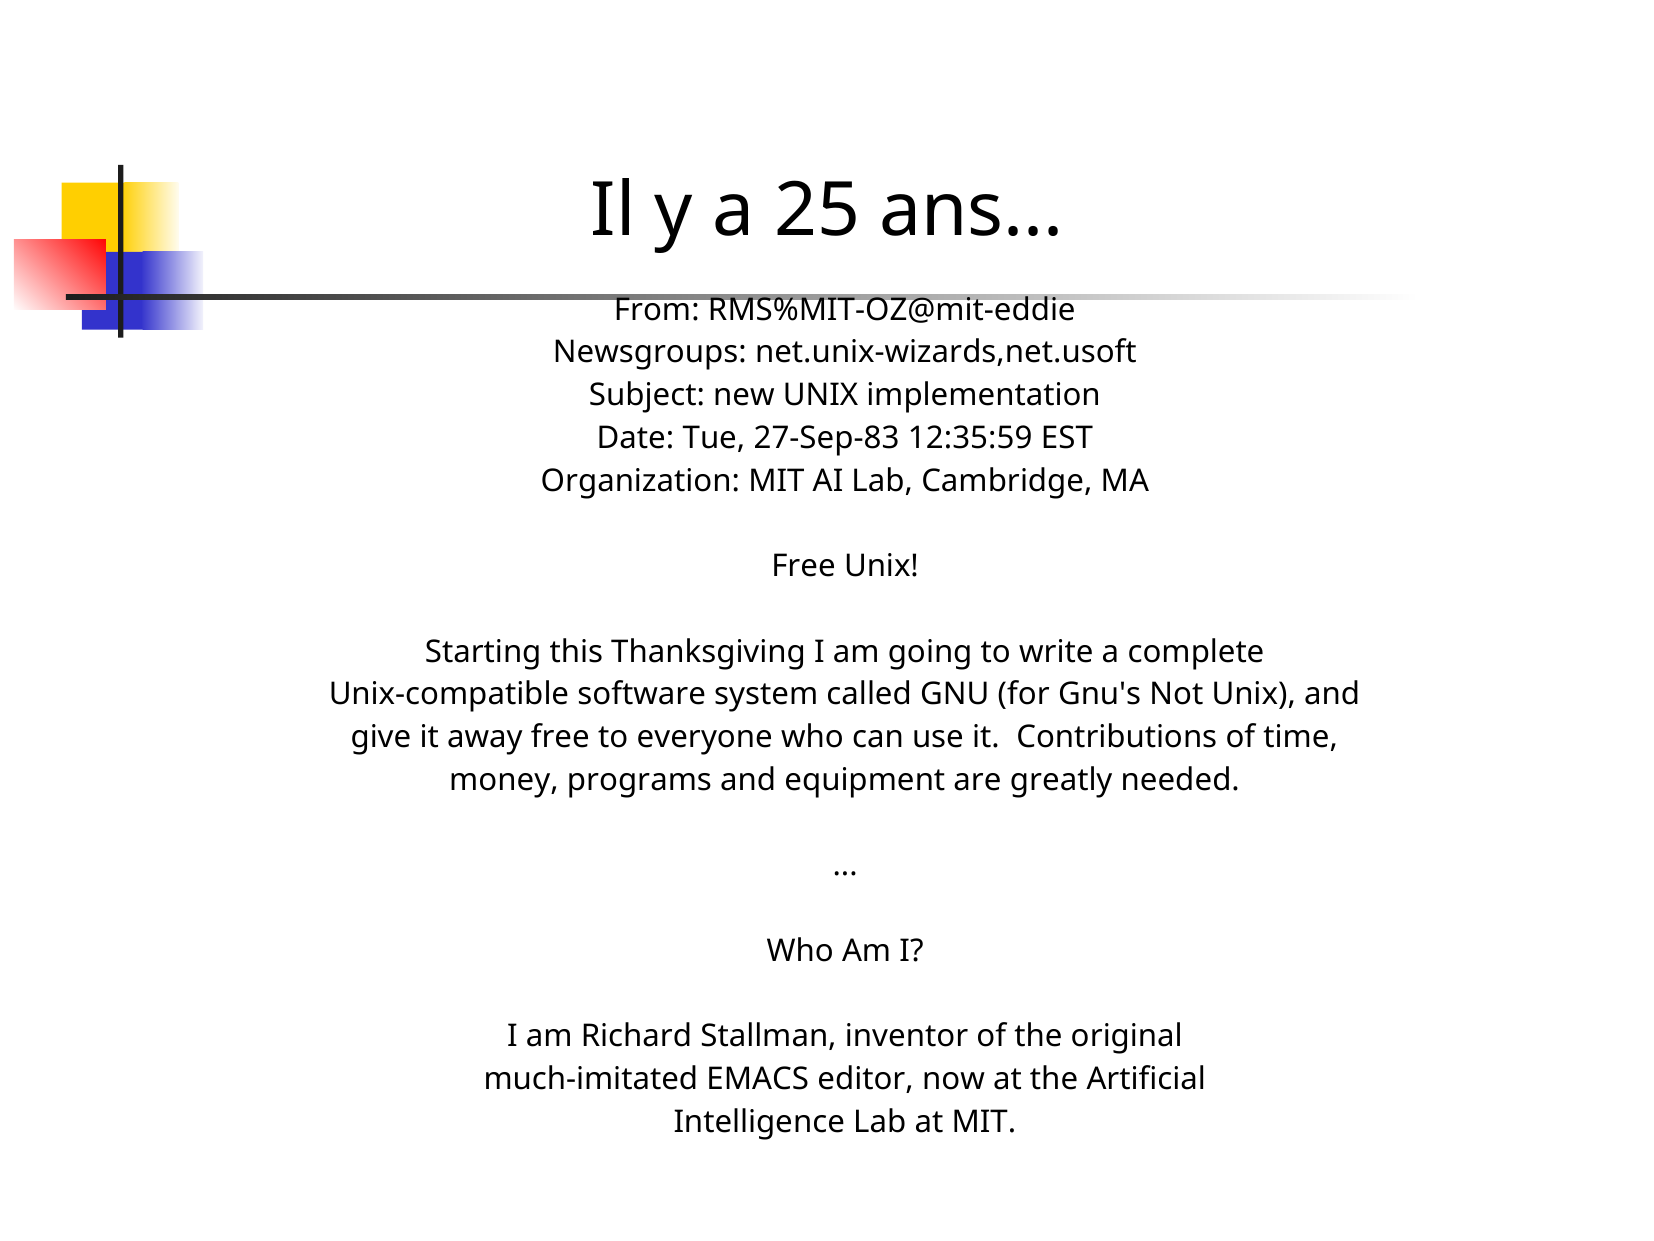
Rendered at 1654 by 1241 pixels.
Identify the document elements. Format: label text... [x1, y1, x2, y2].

title Il y a 25 ans... [121, 102, 1534, 311]
subtitle From: RMS%MIT-OZ@mit-eddie Newsgroups: net.unix-wizards,net.usoft Subject: new UNIX implementation Date: Tue, 27-Sep-83 12:35:59 EST Organization: MIT AI Lab, Cambridge, MA Free Unix! Starting this Thanksgiving I am going to write a complete Unix-compatible software system called GNU (for Gnu's Not Unix), and give it away free to everyone who can use it. Contributions of time, money, programs and equipment are greatly needed. ... Who Am I? I am Richard Stallman, inventor of the original much-imitated EMACS editor, now at the Artificial Intelligence Lab at MIT. [121, 336, 1534, 1135]
